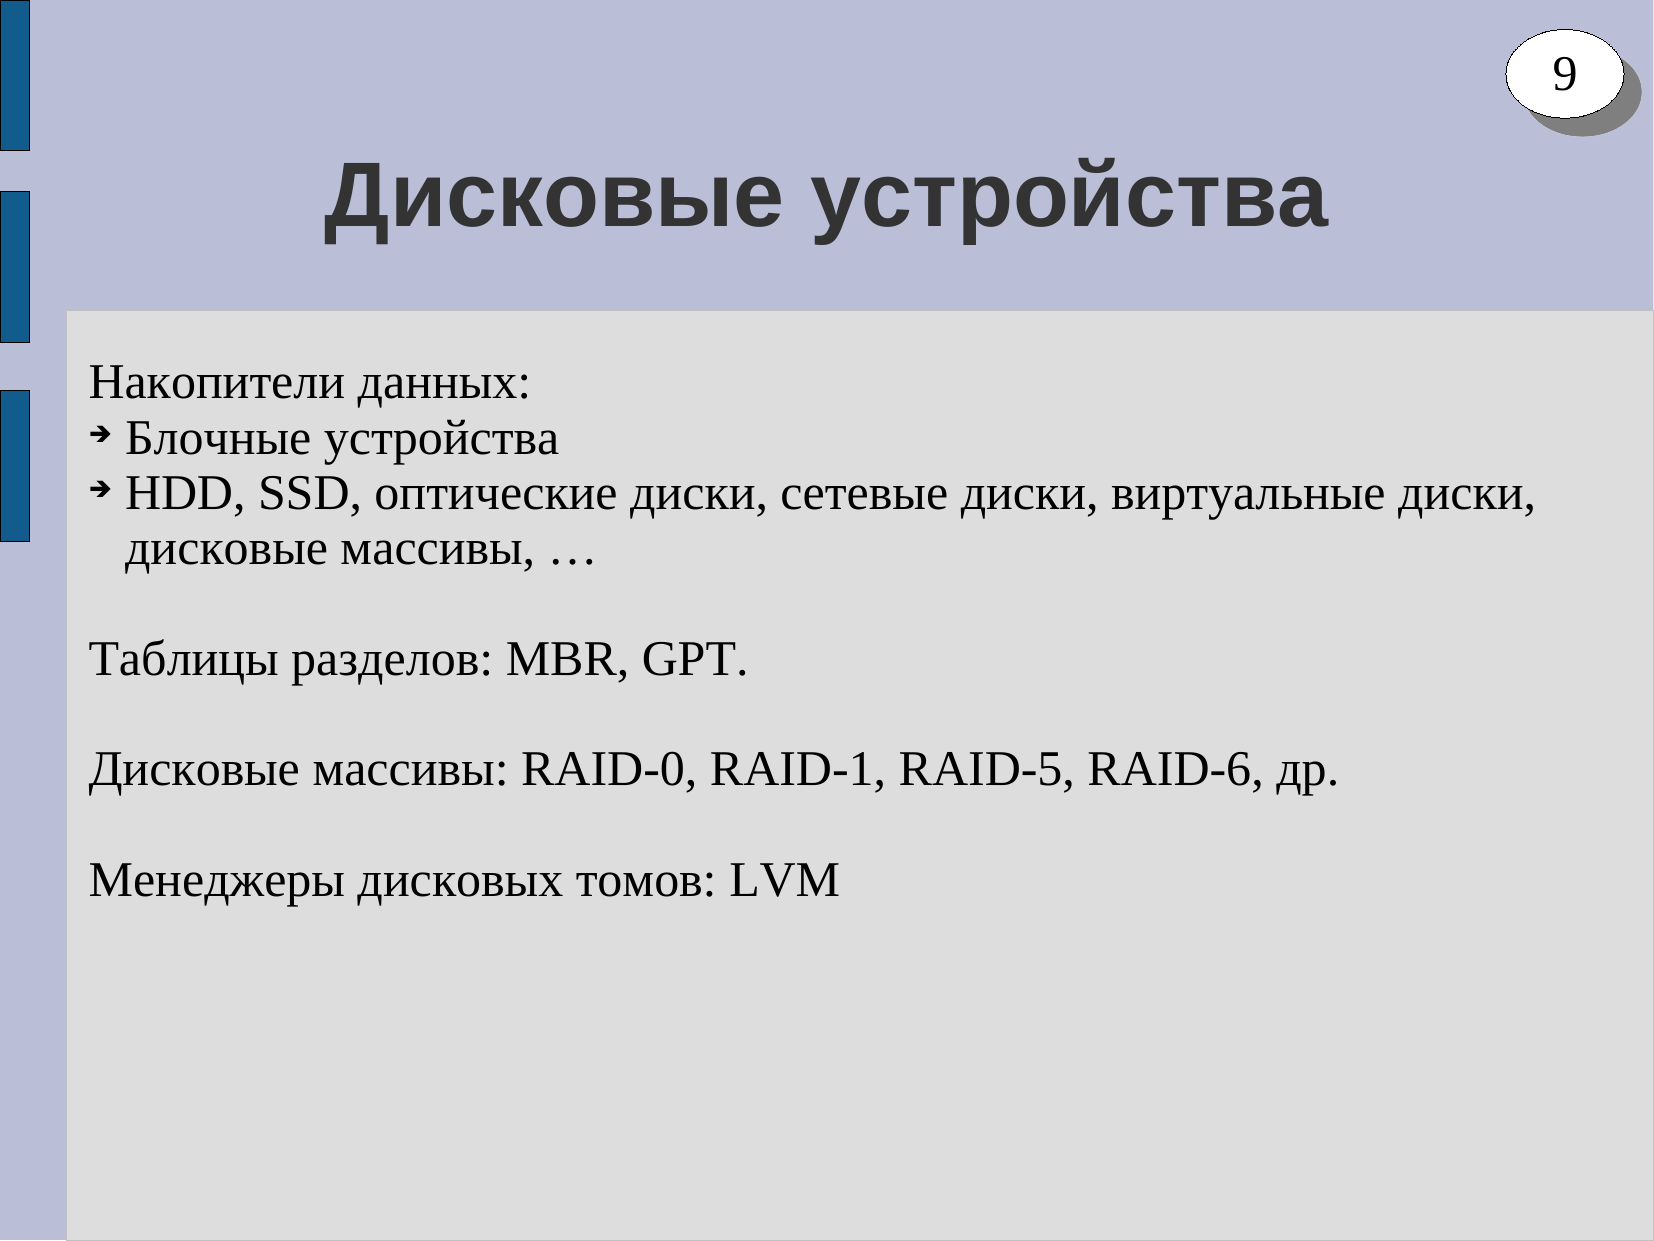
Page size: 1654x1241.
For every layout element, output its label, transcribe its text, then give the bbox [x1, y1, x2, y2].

text_box 9 [1505, 29, 1625, 119]
title Дисковые устройства [121, 91, 1534, 299]
text_box Накопители данных: Блочные устройства HDD, SSD, оптические диски, сетевые диски, виртуальные диски, дисковые массивы, … Таблицы разделов: MBR, GPT. Дисковые массивы: RAID-0, RAID-1, RAID-5, RAID-6, др. Менеджеры дисковых томов: LVM [88, 354, 1565, 1182]
